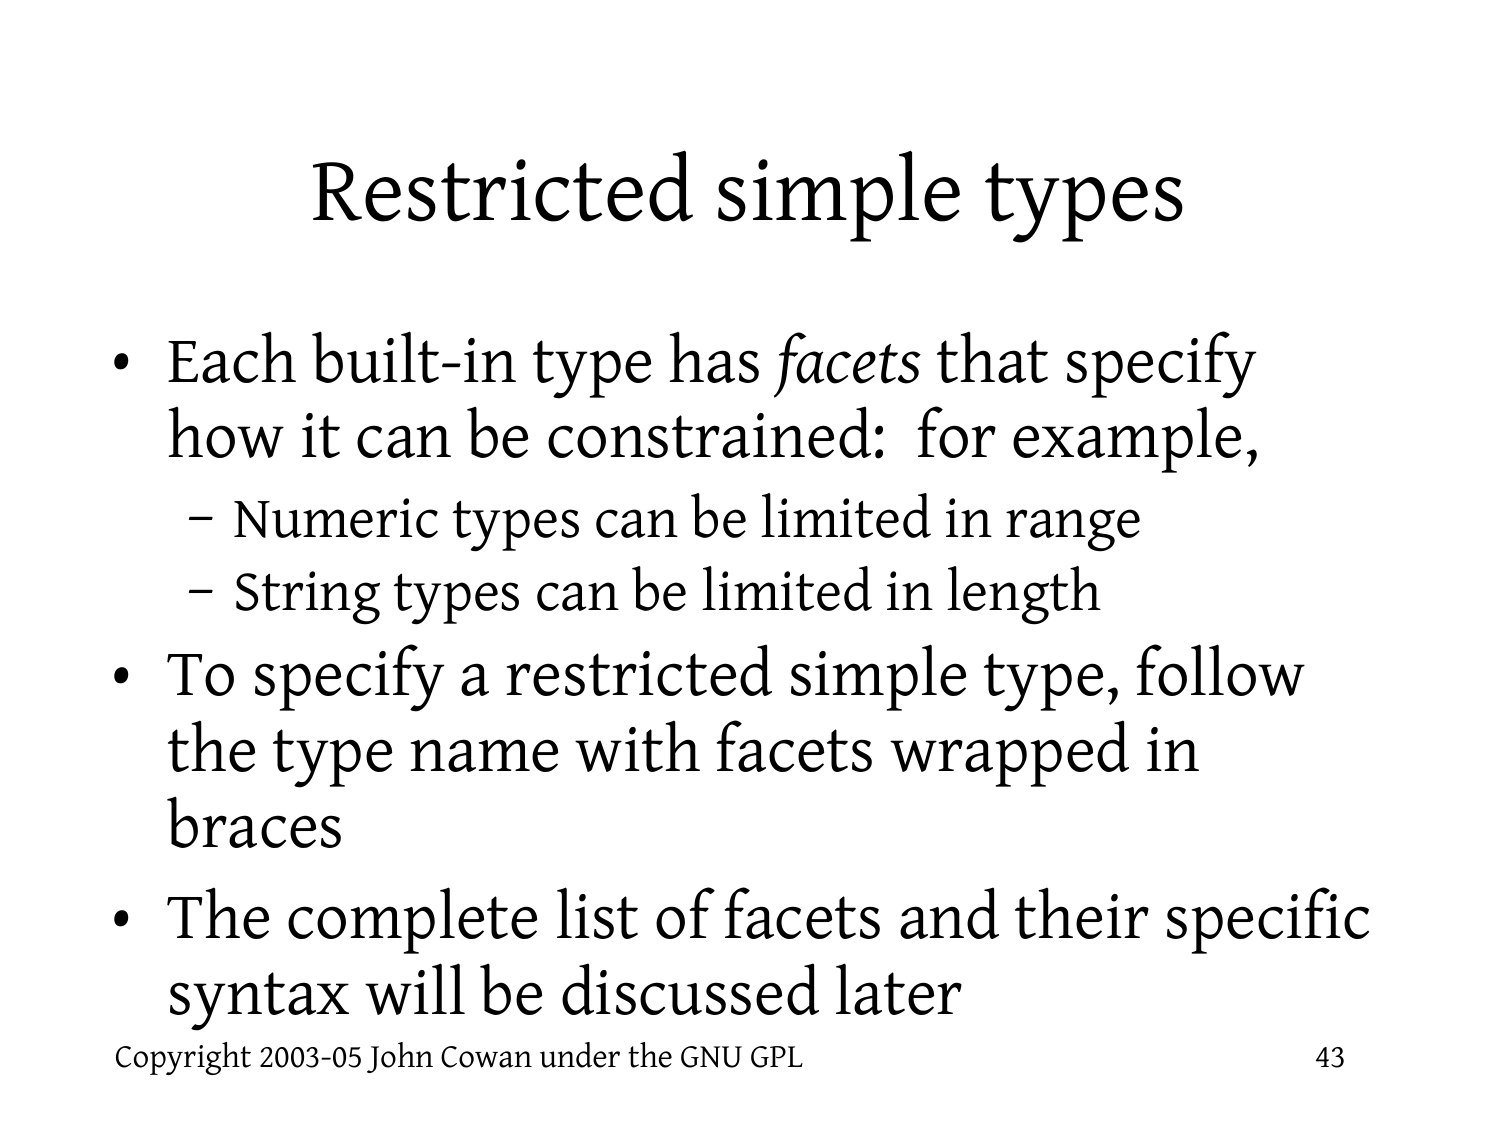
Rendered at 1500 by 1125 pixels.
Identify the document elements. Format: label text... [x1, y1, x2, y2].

list Each built-in type has facets that specify how it can be constrained: for example, Numeric types can be limited in range String types can be limited in length To specify a restricted simple type, follow the type name with facets wrapped in braces The complete list of facets and their specific syntax will be discussed later [112, 324, 1387, 1035]
title Restricted simple types [112, 62, 1387, 324]
